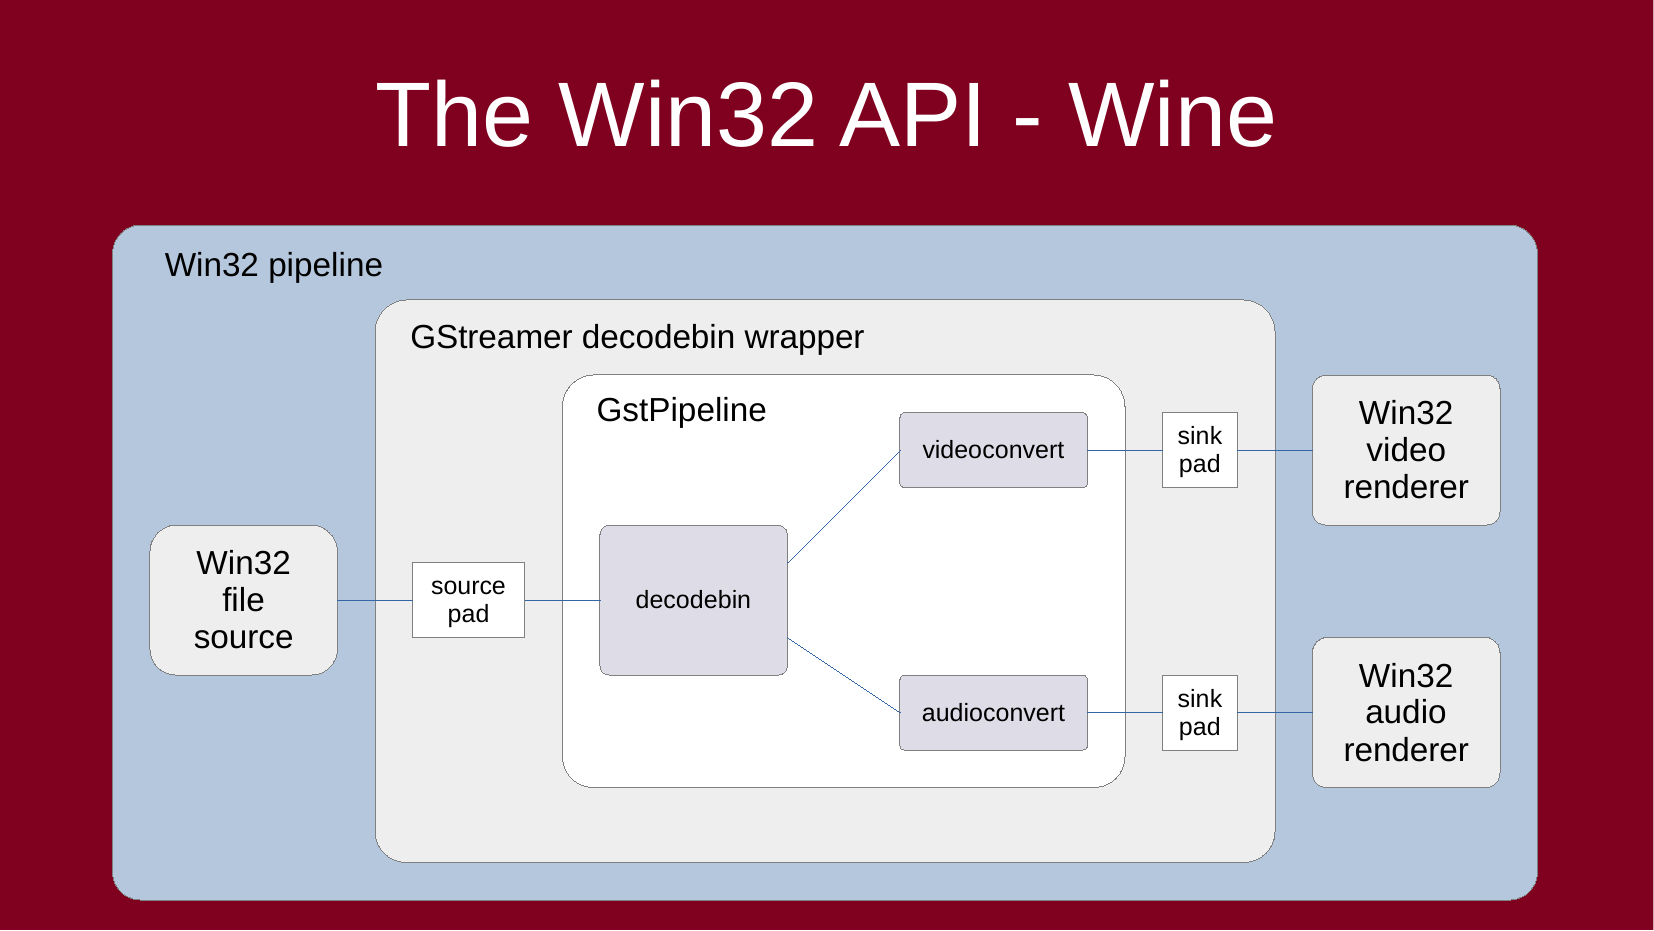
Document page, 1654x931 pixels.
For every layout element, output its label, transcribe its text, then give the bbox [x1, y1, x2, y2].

text_box sink pad [1162, 675, 1238, 751]
text_box decodebin [599, 525, 788, 676]
text_box GStreamer decodebin wrapper [395, 311, 921, 410]
text_box Win32 audio renderer [1312, 637, 1501, 788]
text_box Win32 pipeline [150, 238, 676, 338]
text_box Win32 file source [149, 525, 338, 676]
text_box videoconvert [899, 412, 1088, 488]
text_box sink pad [1162, 412, 1238, 488]
title The Win32 API - Wine [82, 37, 1571, 193]
text_box source pad [412, 562, 525, 638]
text_box Win32 video renderer [1312, 375, 1501, 526]
text_box [112, 225, 1538, 901]
text_box GstPipeline [581, 383, 845, 436]
text_box audioconvert [899, 675, 1088, 751]
